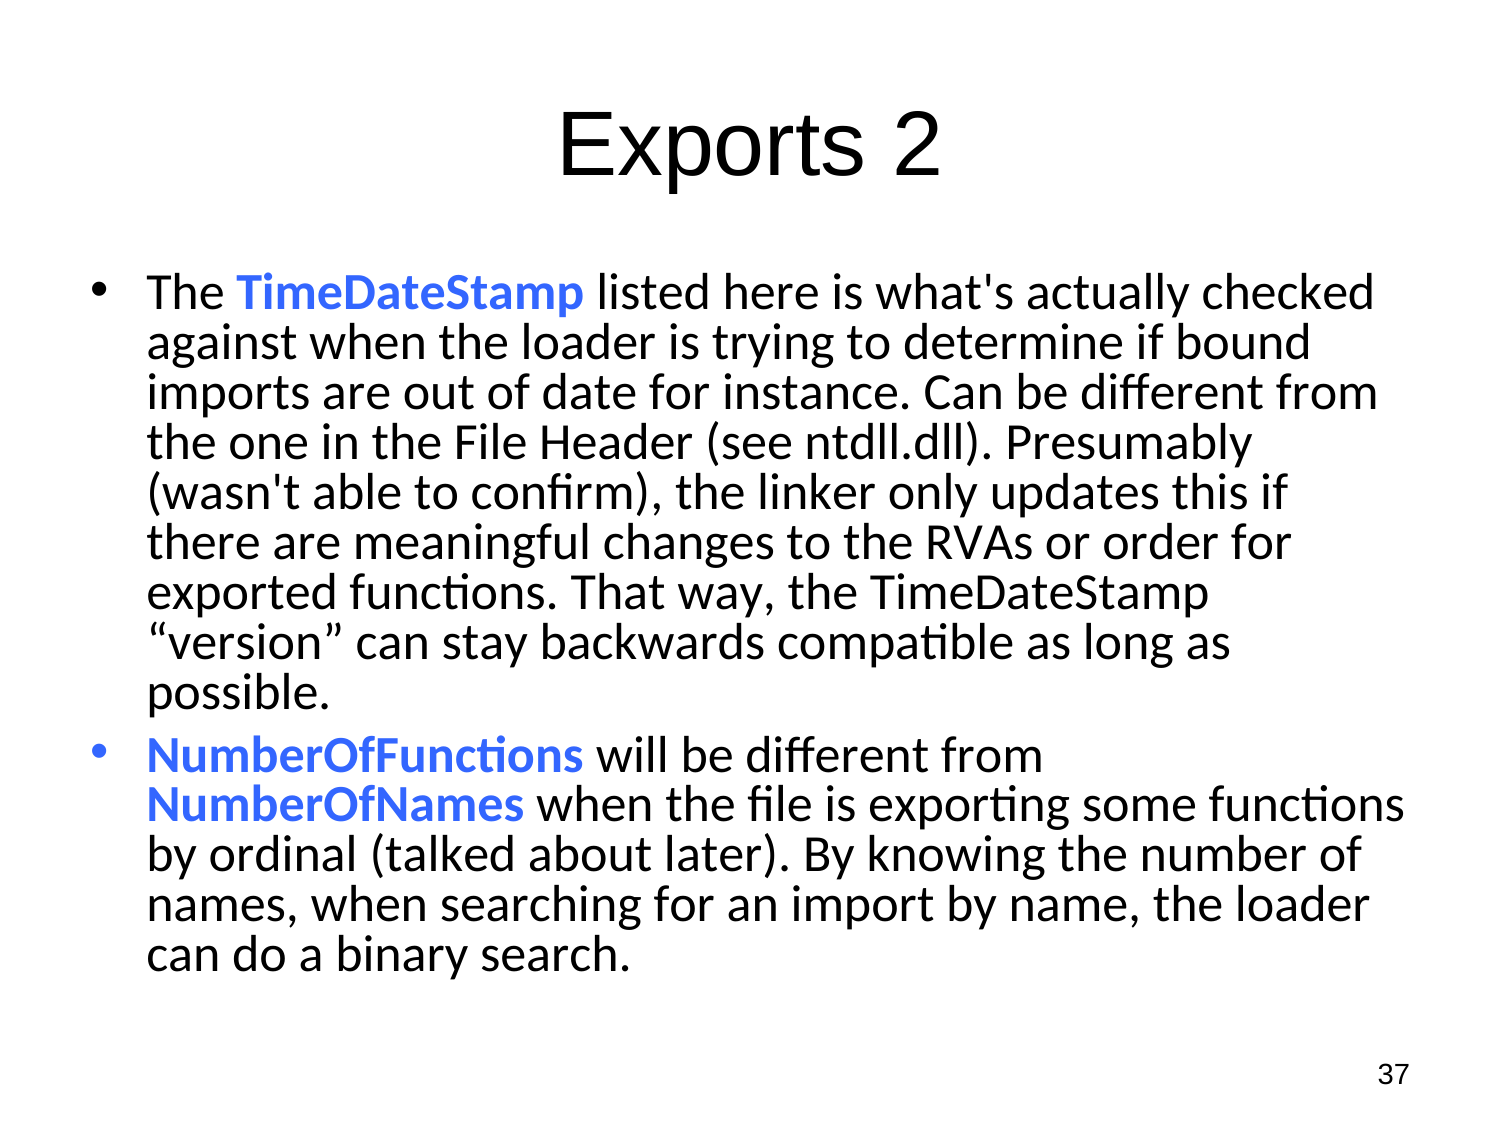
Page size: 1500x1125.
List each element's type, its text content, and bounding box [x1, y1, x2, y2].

list The TimeDateStamp listed here is what's actually checked against when the loader is trying to determine if bound imports are out of date for instance. Can be different from the one in the File Header (see ntdll.dll). Presumably (wasn't able to confirm), the linker only updates this if there are meaningful changes to the RVAs or order for exported functions. That way, the TimeDateStamp “version” can stay backwards compatible as long as possible. NumberOfFunctions will be different from NumberOfNames when the file is exporting some functions by ordinal (talked about later). By knowing the number of names, when searching for an import by name, the loader can do a binary search. [75, 262, 1426, 1006]
title Exports 2 [75, 45, 1426, 233]
text_box <number> [1074, 1042, 1426, 1103]
